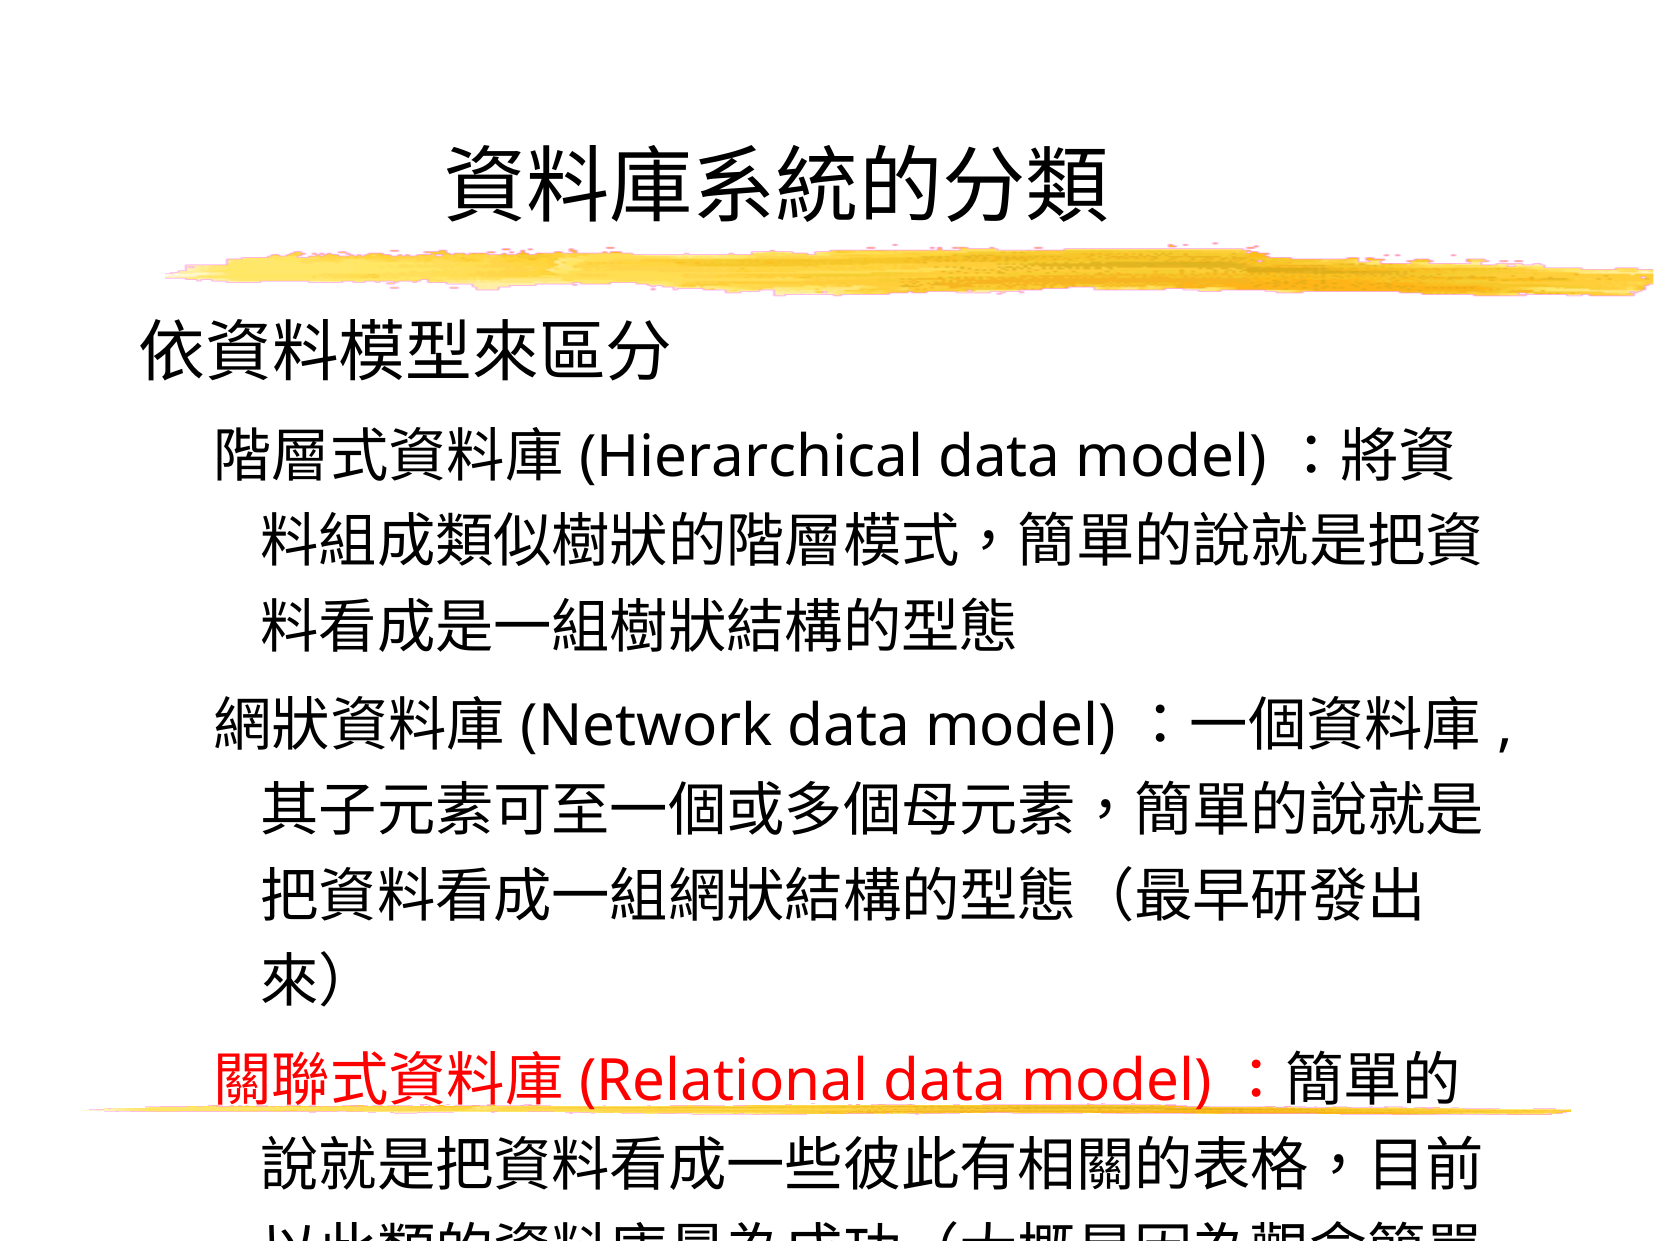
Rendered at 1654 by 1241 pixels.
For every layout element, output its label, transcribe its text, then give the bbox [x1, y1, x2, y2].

picture [82, 1102, 124, 1117]
title 資料庫系統的分類 [73, 41, 1479, 249]
picture [1530, 1102, 1571, 1117]
picture [165, 237, 1654, 308]
list 依資料模型來區分 階層式資料庫(Hierarchical data model)：將資料組成類似樹狀的階層模式，簡單的說就是把資料看成是一組樹狀結構的型態 網狀資料庫(Network data model)：一個資料庫,其子元素可至一個或多個母元素，簡單的說就是把資料看成一組網狀結構的型態（最早研發出來） 關聯式資料庫(Relational data model)：簡單的說就是把資料看成一些彼此有相關的表格，目前以此類的資料庫最為成功（大概是因為觀念簡單好實作）。 [124, 289, 1530, 1123]
